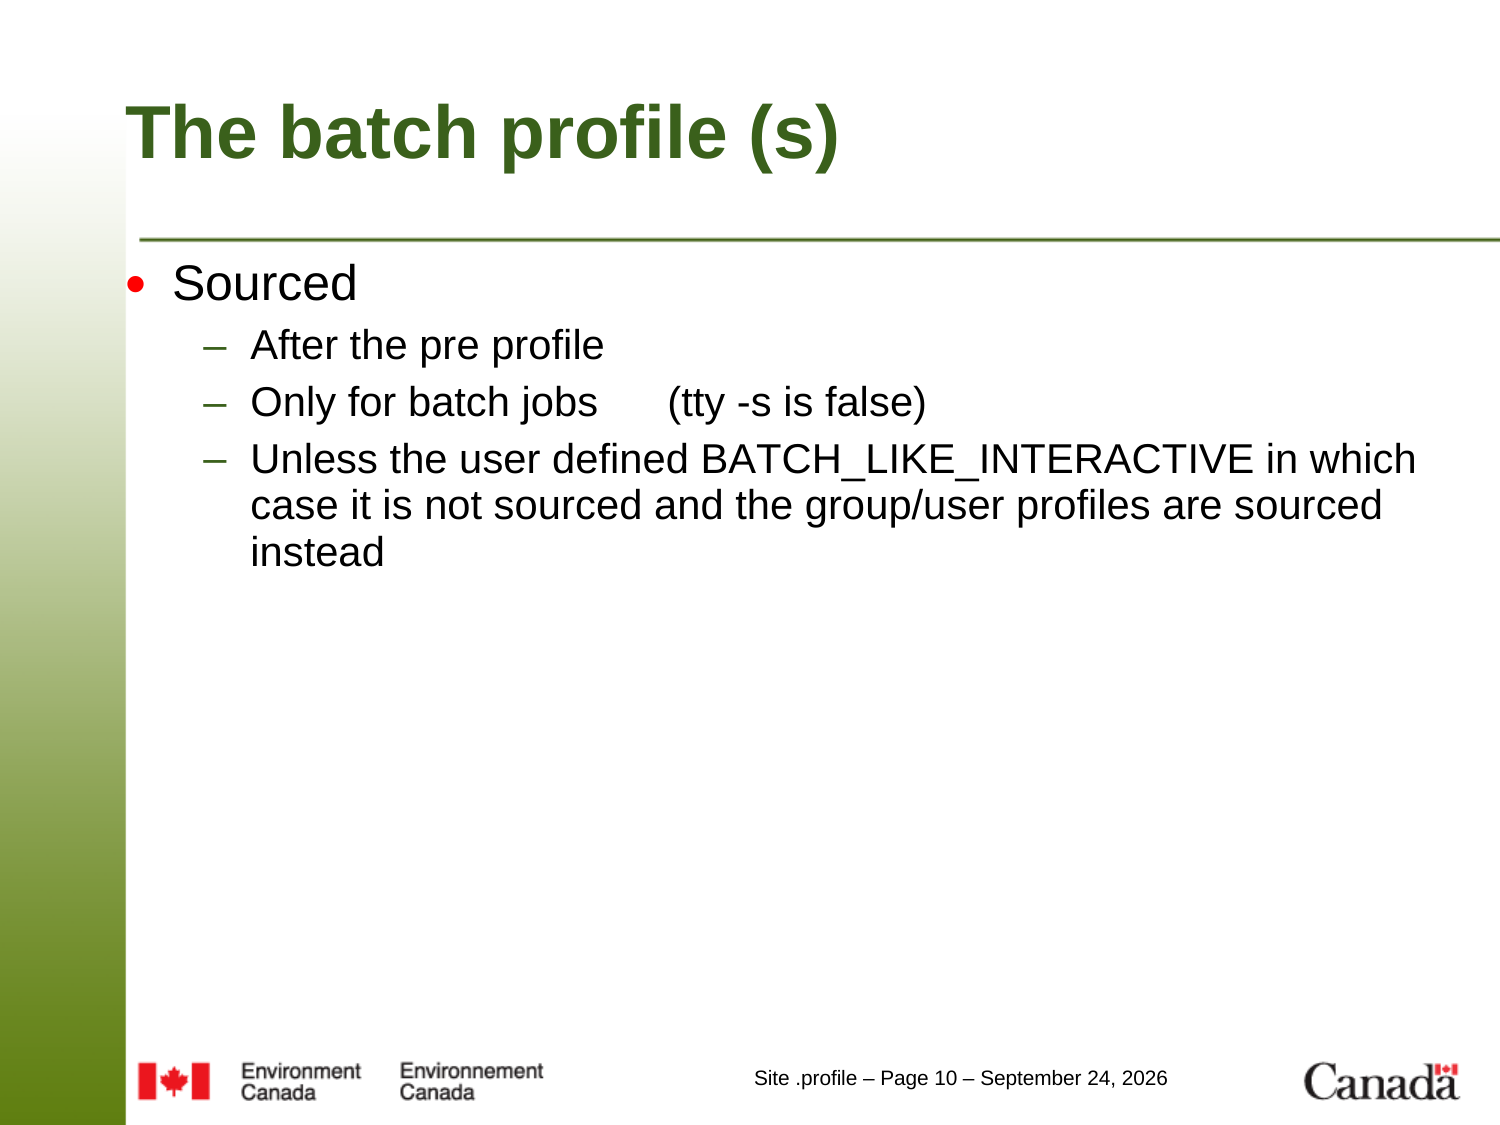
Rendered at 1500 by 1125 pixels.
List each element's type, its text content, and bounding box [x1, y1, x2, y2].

title The batch profile (s) [125, 52, 1463, 213]
list Sourced After the pre profile Only for batch jobs (tty -s is false) Unless the user defined BATCH_LIKE_INTERACTIVE in which case it is not sourced and the group/user profiles are sourced instead [125, 255, 1463, 1009]
picture [0, 0, 1500, 1125]
